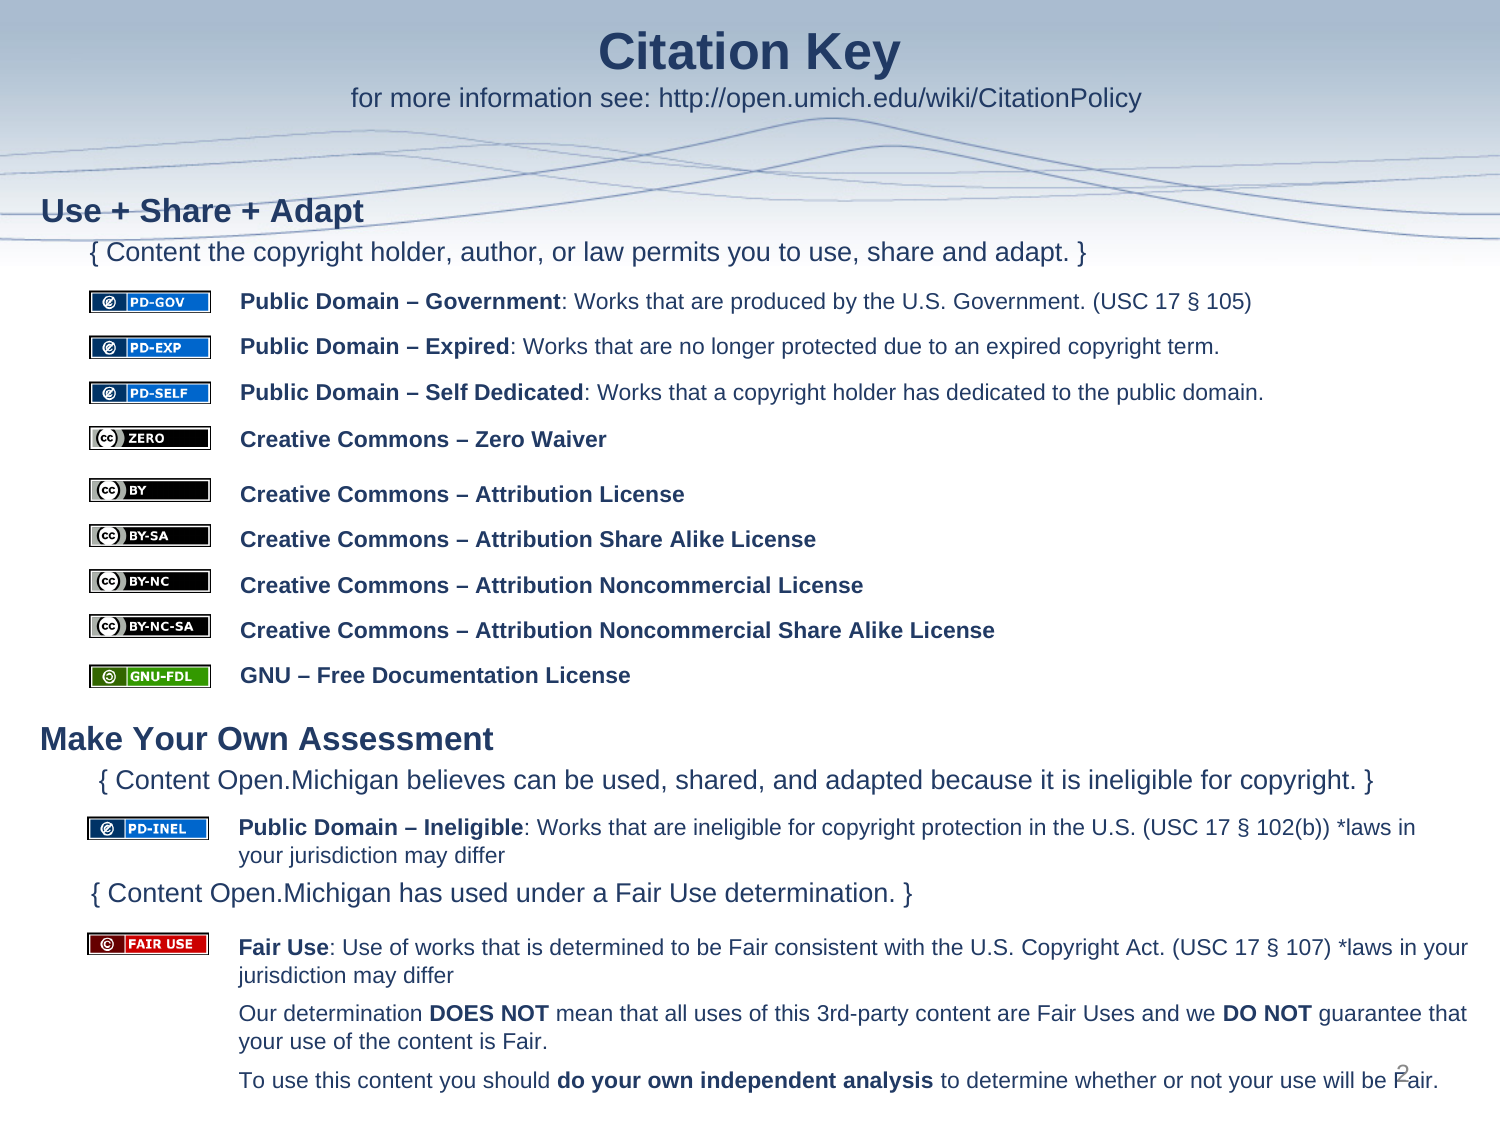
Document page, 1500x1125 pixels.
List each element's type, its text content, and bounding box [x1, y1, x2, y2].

text_box Public Domain – Self Dedicated: Works that a copyright holder has dedicated to the public domain. [225, 369, 1329, 413]
text_box Creative Commons – Zero Waiver [225, 416, 1190, 460]
text_box Make Your Own Assessment [25, 709, 510, 805]
text_box Public Domain – Expired: Works that are no longer protected due to an expired copyright term. [225, 324, 1258, 368]
text_box Creative Commons – Attribution Noncommercial Share Alike License [225, 607, 1500, 651]
text_box Creative Commons – Attribution Noncommercial License [225, 562, 1430, 606]
text_box GNU – Free Documentation License [225, 653, 1190, 697]
picture [87, 816, 209, 840]
picture [89, 381, 211, 404]
picture [89, 569, 211, 593]
picture [89, 426, 211, 450]
text_box Public Domain – Ineligible: Works that are ineligible for copyright protection in the U.S. (USC 17 § 102(b)) *laws in your jurisdiction may differ [223, 805, 1442, 876]
text_box Creative Commons – Attribution License [225, 471, 1190, 515]
picture [89, 478, 211, 502]
picture [89, 664, 211, 688]
text_box { Content the copyright holder, author, or law permits you to use, share and adapt. } [74, 226, 1101, 275]
text_box { Content Open.Michigan believes can be used, shared, and adapted because it is ineligible for copyright. } [84, 755, 1388, 804]
text_box Citation Key for more information see: http://open.umich.edu/wiki/CitationPolicy [74, 11, 1425, 121]
text_box { Content Open.Michigan has used under a Fair Use determination. } [76, 868, 1347, 917]
text_box Fair Use: Use of works that is determined to be Fair consistent with the U.S. Copyright Act. (USC 17 § 107) *laws in your jurisdiction may differ Our determination DOES NOT mean that all uses of this 3rd-party content are Fair Uses and we DO NOT guarantee that your use of the content is Fair. To use this content you should do your own independent analysis to determine whether or not your use will be Fair. [223, 924, 1500, 1101]
text_box Creative Commons – Attribution Share Alike License [225, 517, 1337, 561]
picture [89, 290, 211, 313]
picture [0, 0, 1500, 266]
text_box Use + Share + Adapt [26, 181, 380, 277]
text_box Public Domain – Government: Works that are produced by the U.S. Government. (USC 17 § 105) [225, 278, 1347, 322]
picture [87, 932, 209, 955]
text_box <number> [1074, 1042, 1426, 1103]
picture [89, 524, 211, 547]
picture [89, 614, 211, 638]
picture [89, 335, 211, 359]
